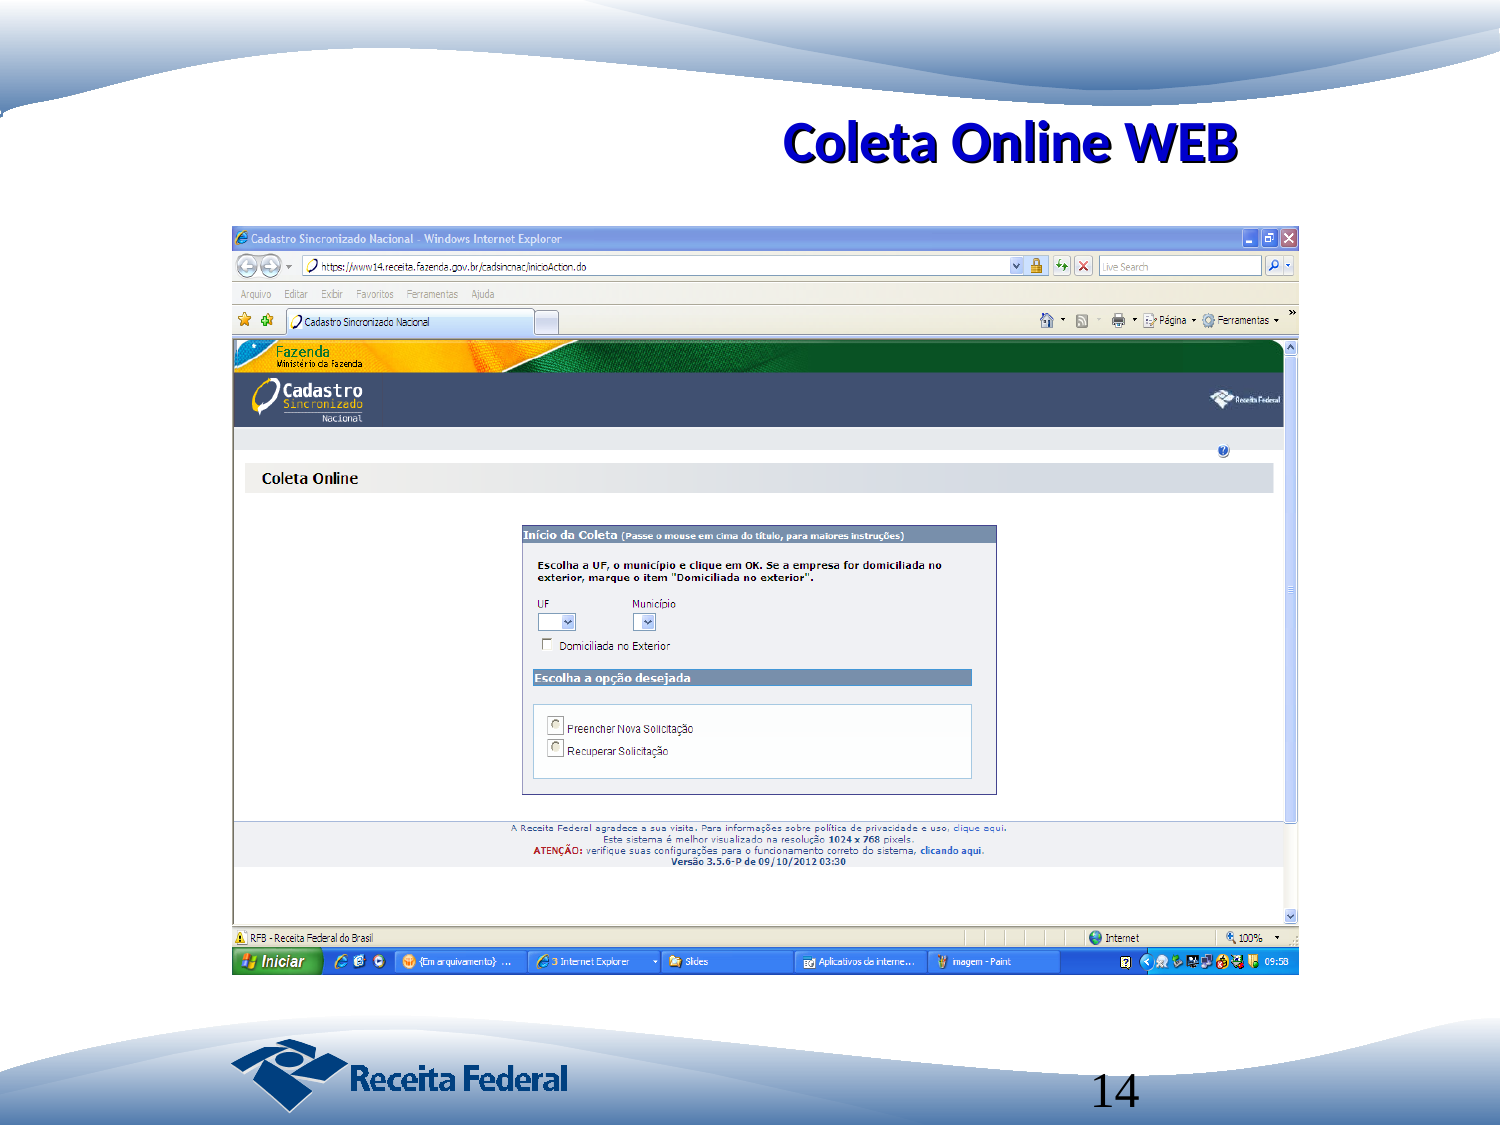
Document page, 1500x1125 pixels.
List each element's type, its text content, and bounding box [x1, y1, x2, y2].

picture [229, 1037, 575, 1117]
picture [232, 226, 1299, 975]
title Coleta Online WEB [273, 55, 1254, 221]
